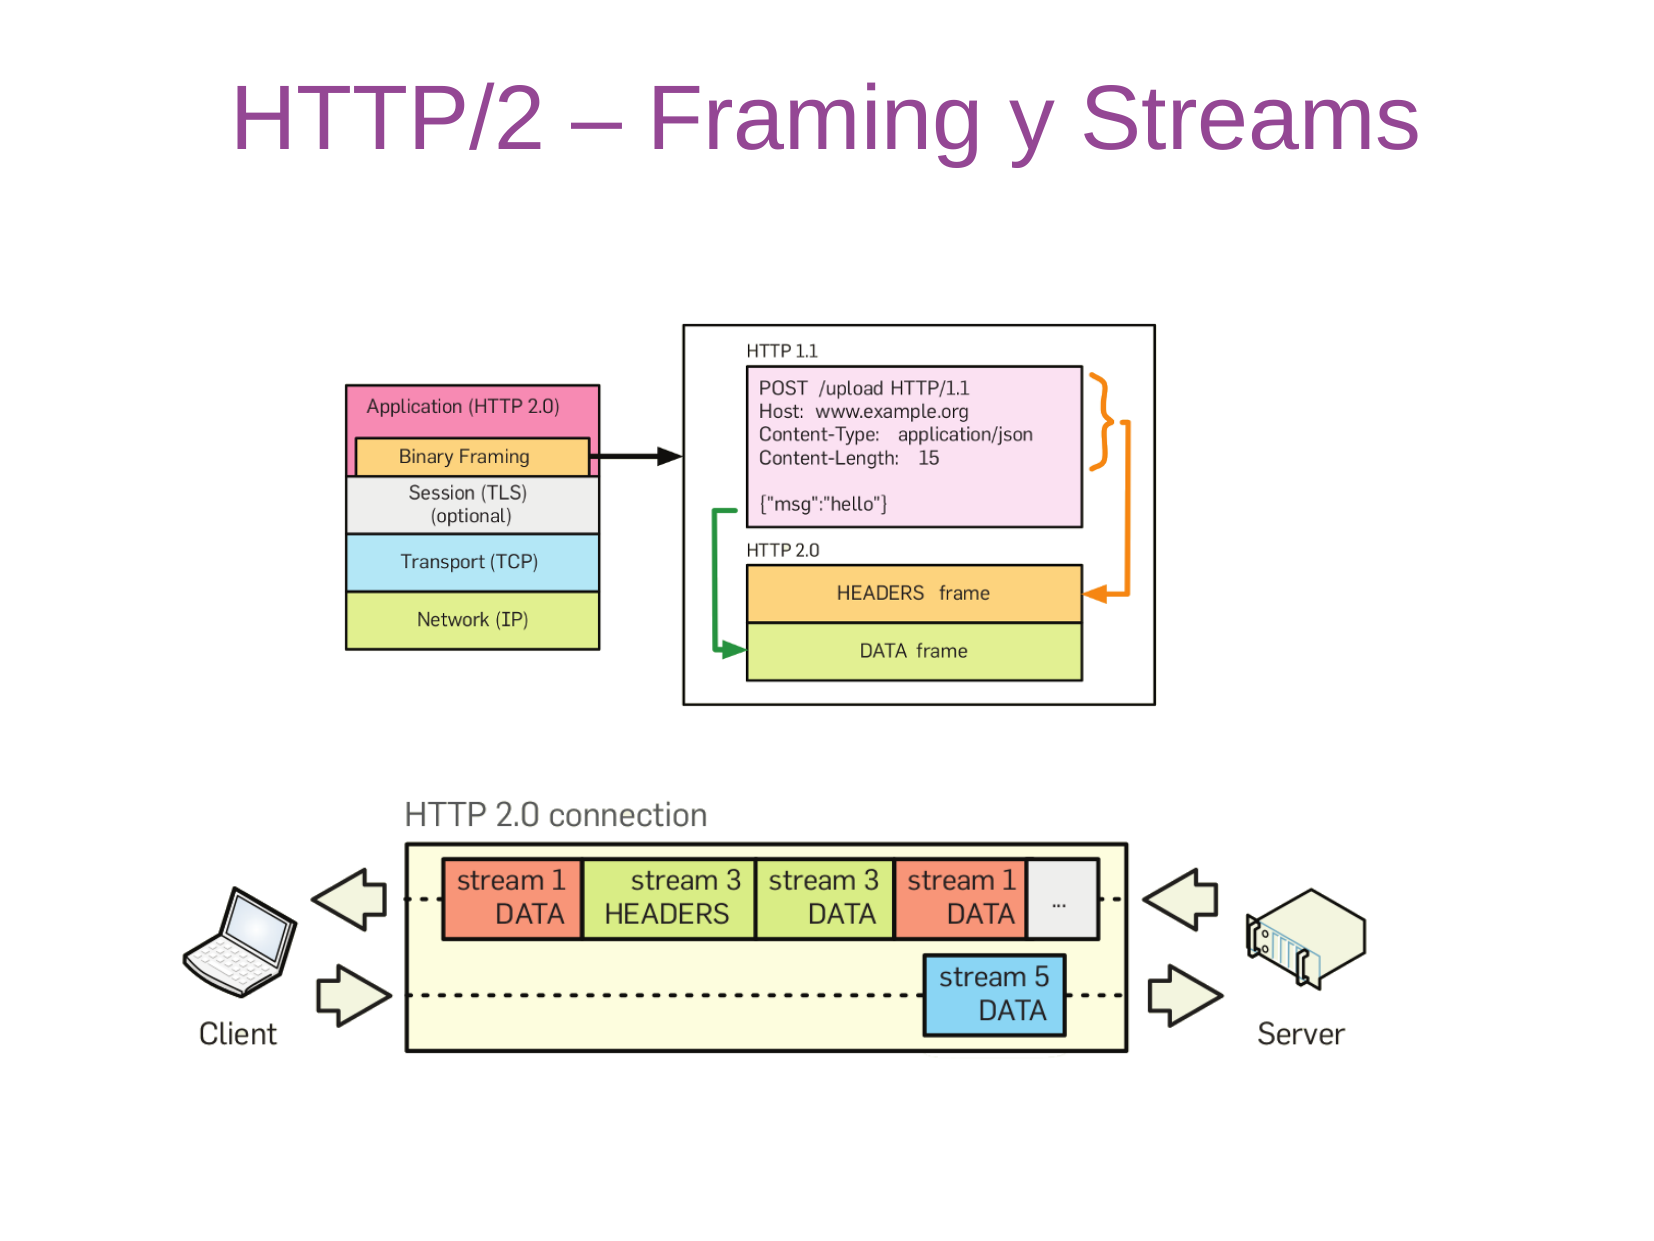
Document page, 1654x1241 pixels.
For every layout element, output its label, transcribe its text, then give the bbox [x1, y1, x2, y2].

title HTTP/2 – Framing y Streams [82, 13, 1571, 222]
picture [178, 791, 1371, 1074]
picture [342, 321, 1158, 709]
